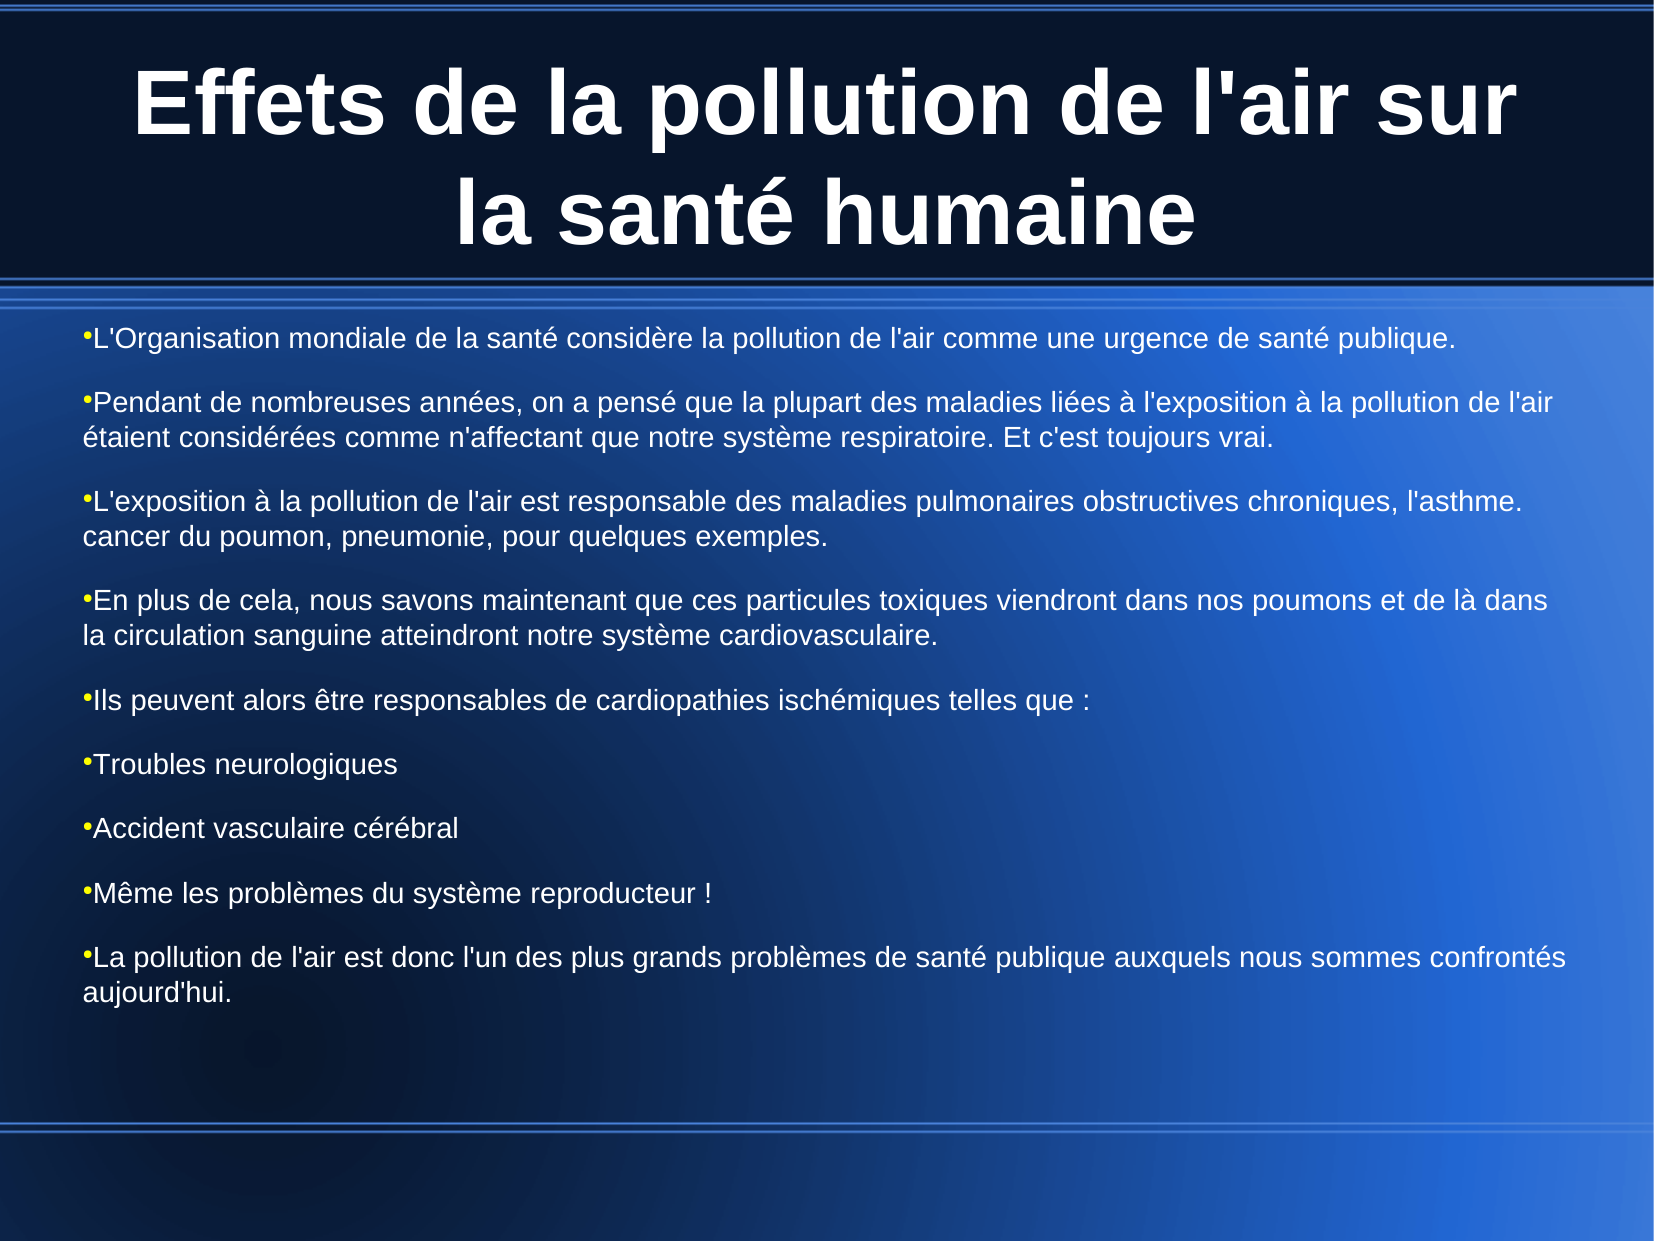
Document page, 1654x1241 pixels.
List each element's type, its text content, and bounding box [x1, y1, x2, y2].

title Effets de la pollution de l'air sur la santé humaine [82, 42, 1571, 263]
picture [0, 0, 1654, 1241]
list L'Organisation mondiale de la santé considère la pollution de l'air comme une urgence de santé publique. Pendant de nombreuses années, on a pensé que la plupart des maladies liées à l'exposition à la pollution de l'air étaient considérées comme n'affectant que notre système respiratoire. Et c'est toujours vrai. L'exposition à la pollution de l'air est responsable des maladies pulmonaires obstructives chroniques, l'asthme. cancer du poumon, pneumonie, pour quelques exemples. En plus de cela, nous savons maintenant que ces particules toxiques viendront dans nos poumons et de là dans la circulation sanguine atteindront notre système cardiovasculaire. Ils peuvent alors être responsables de cardiopathies ischémiques telles que : Troubles neurologiques Accident vasculaire cérébral Même les problèmes du système reproducteur ! La pollution de l'air est donc l'un des plus grands problèmes de santé publique auxquels nous sommes confrontés aujourd'hui. [82, 318, 1571, 1166]
